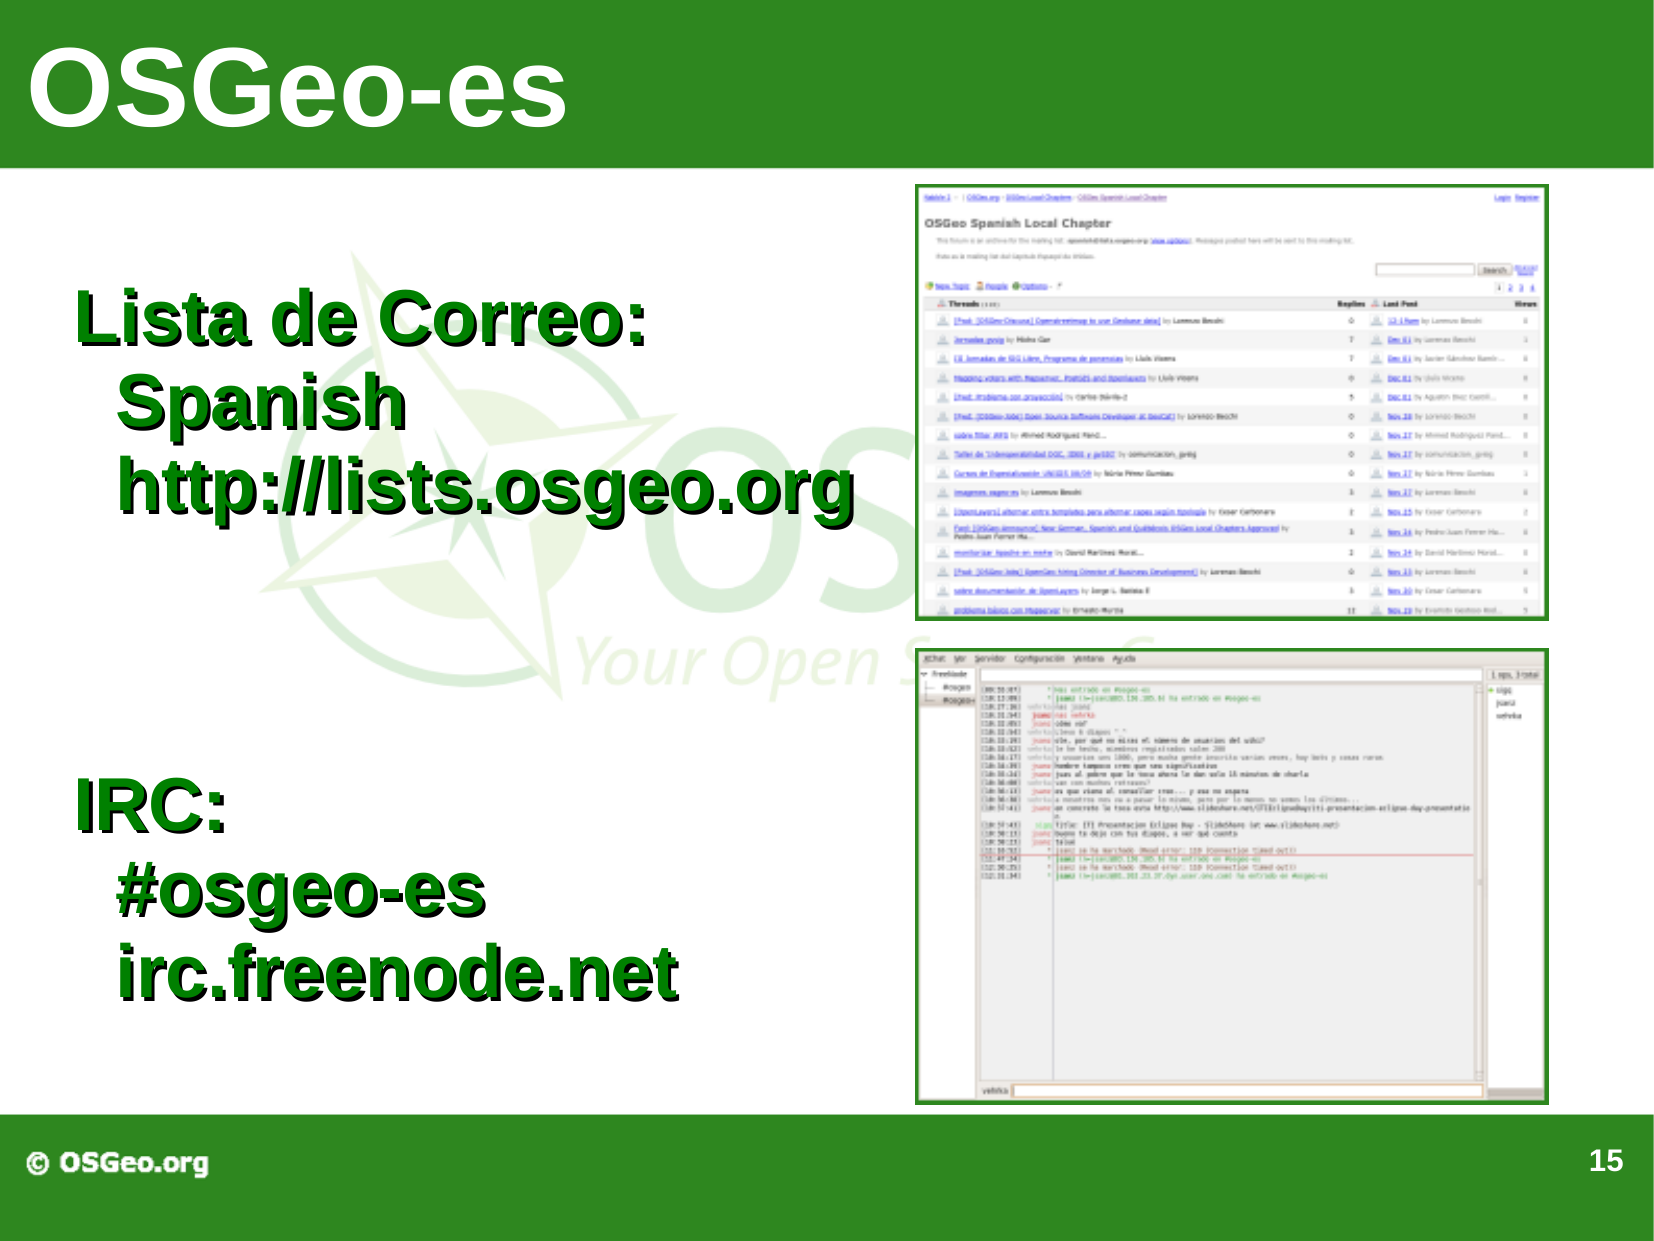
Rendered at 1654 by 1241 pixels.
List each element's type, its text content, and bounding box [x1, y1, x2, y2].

text_box IRC: #osgeo-es irc.freenode.net [59, 754, 857, 1022]
picture [0, 0, 1654, 1241]
text_box OSGeo-es [12, 17, 586, 159]
text_box Lista de Correo: Spanish http://lists.osgeo.org [59, 267, 916, 535]
